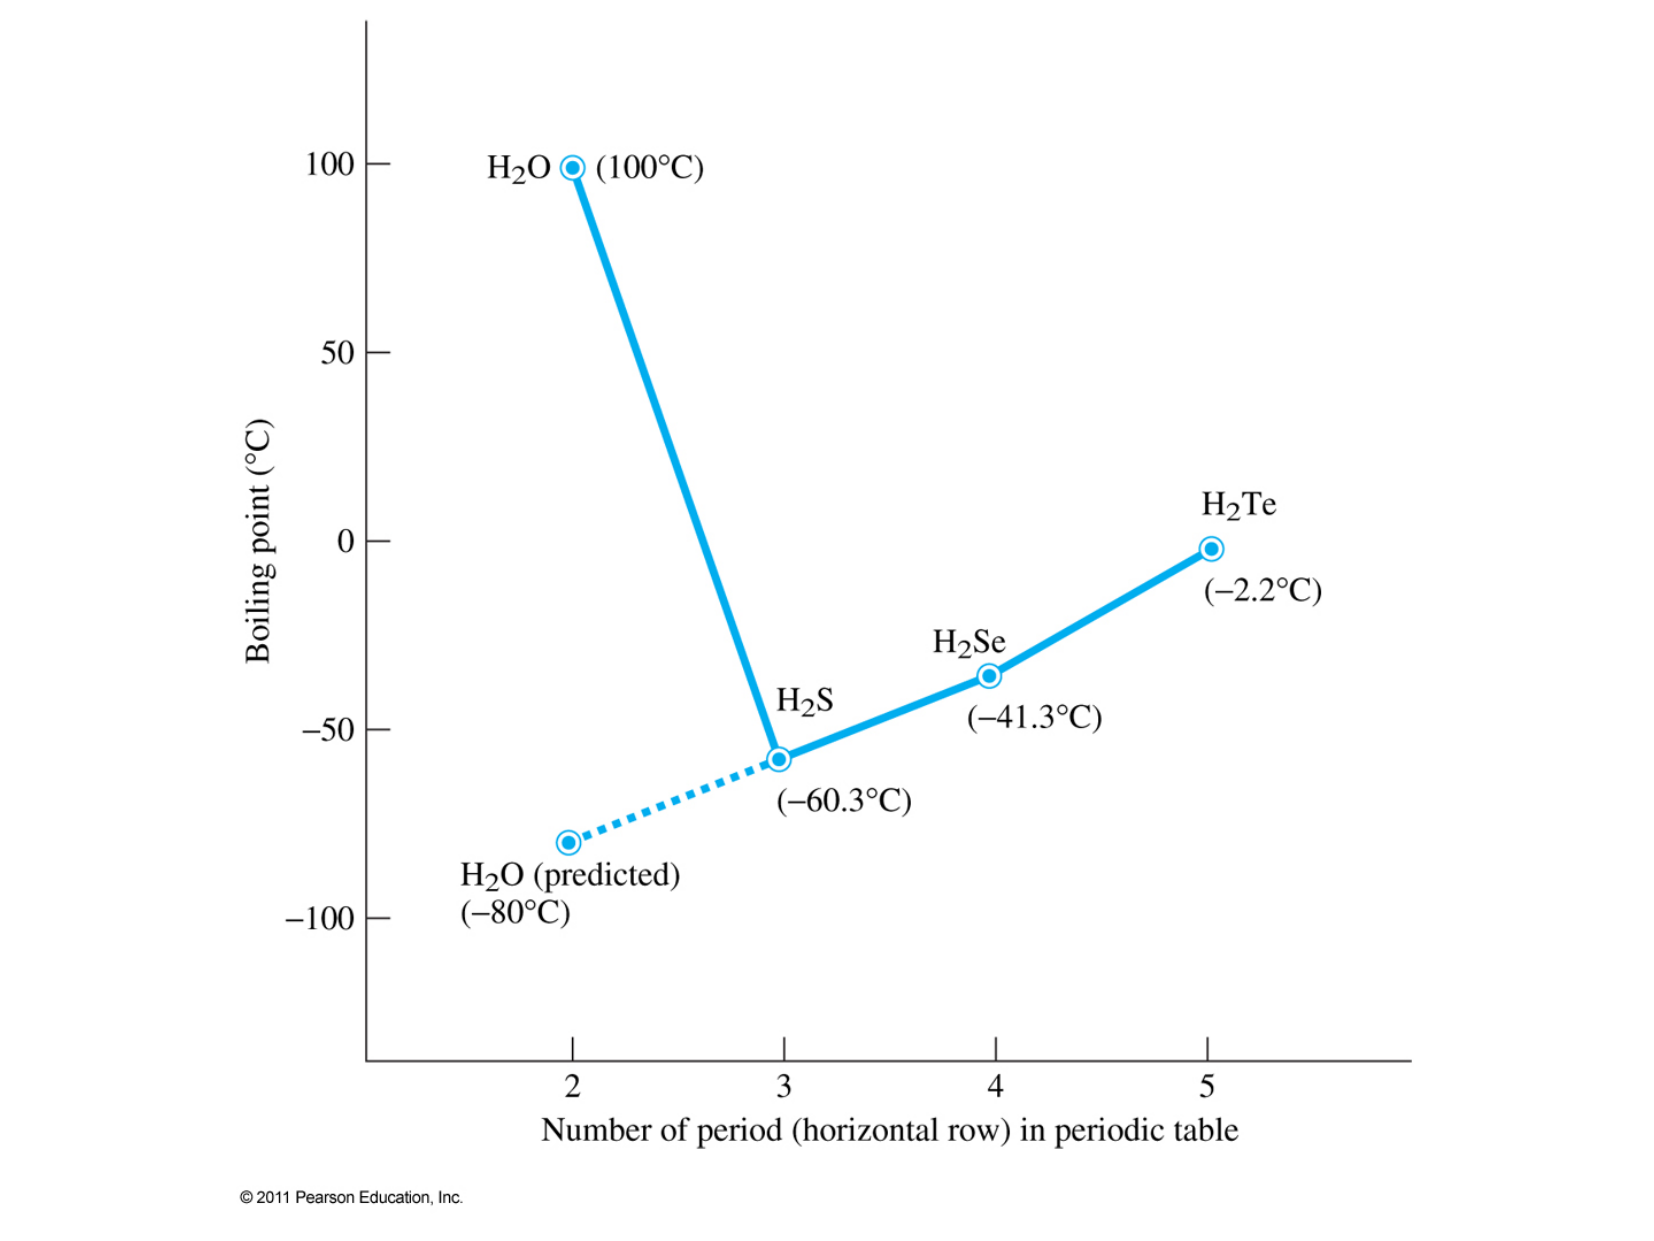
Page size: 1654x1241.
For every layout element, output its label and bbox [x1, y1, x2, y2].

picture [218, 0, 1435, 1241]
